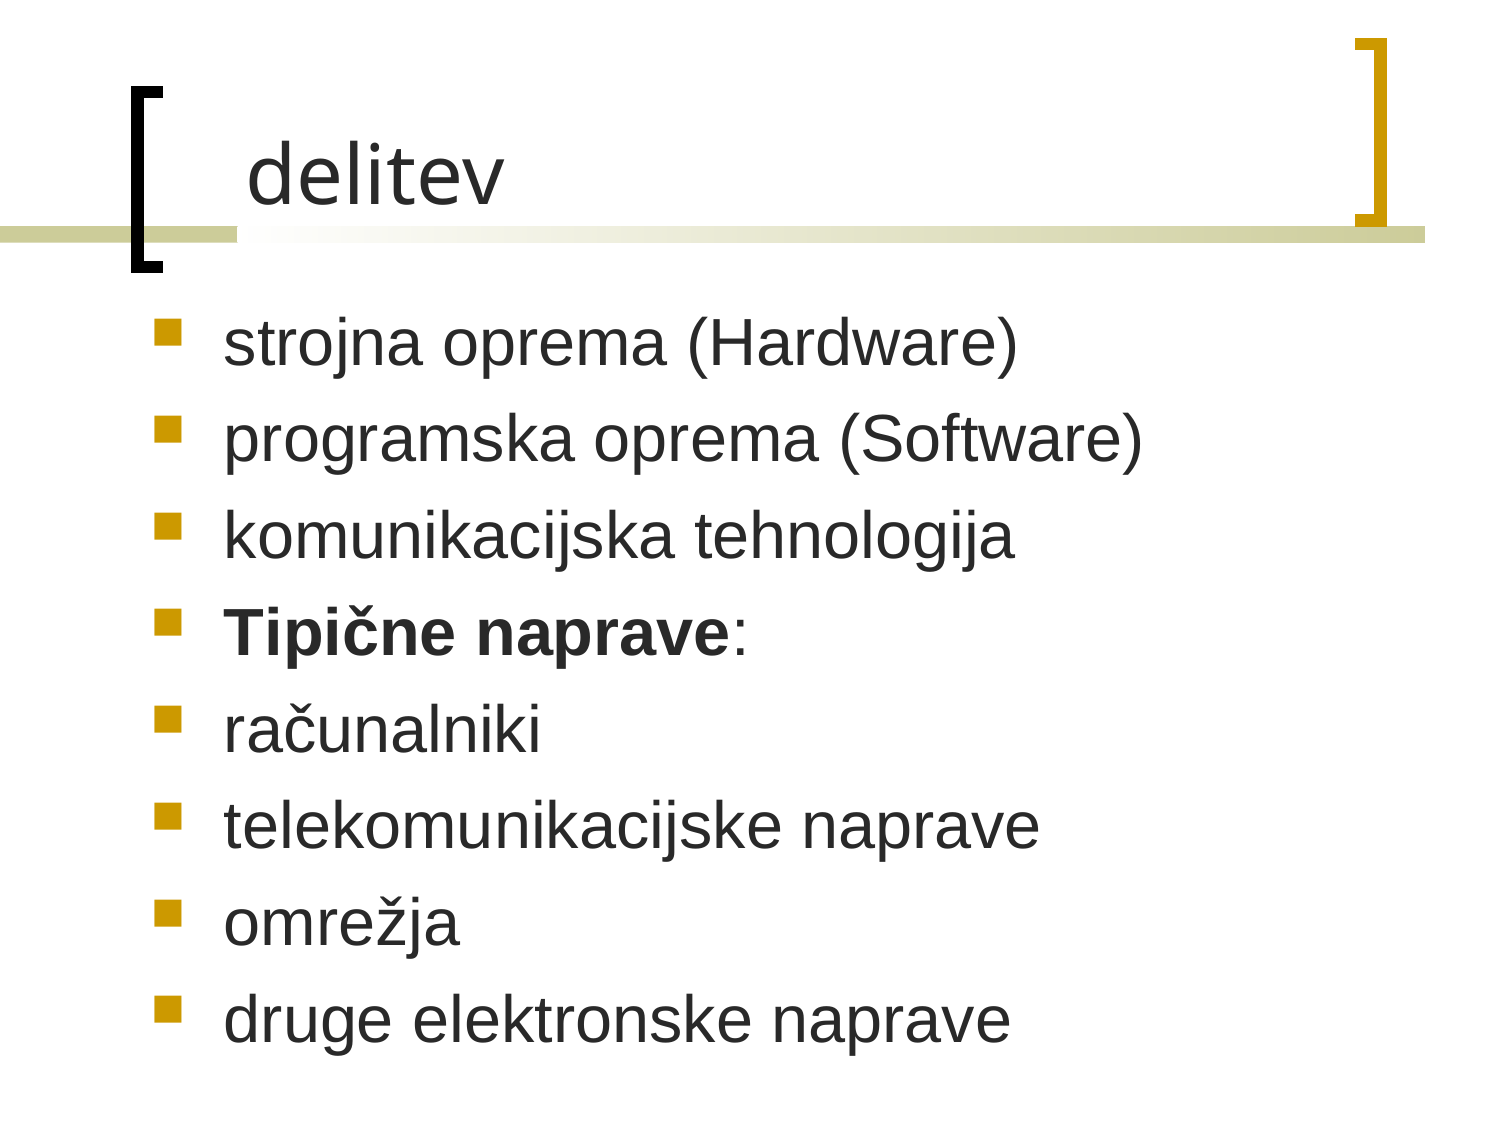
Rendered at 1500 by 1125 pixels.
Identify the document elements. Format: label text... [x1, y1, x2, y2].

list strojna oprema (Hardware) programska oprema (Software) komunikacijska tehnologija Tipične naprave: računalniki telekomunikacijske naprave omrežja druge elektronske naprave [135, 290, 1366, 1125]
text_box delitev [230, 113, 632, 230]
